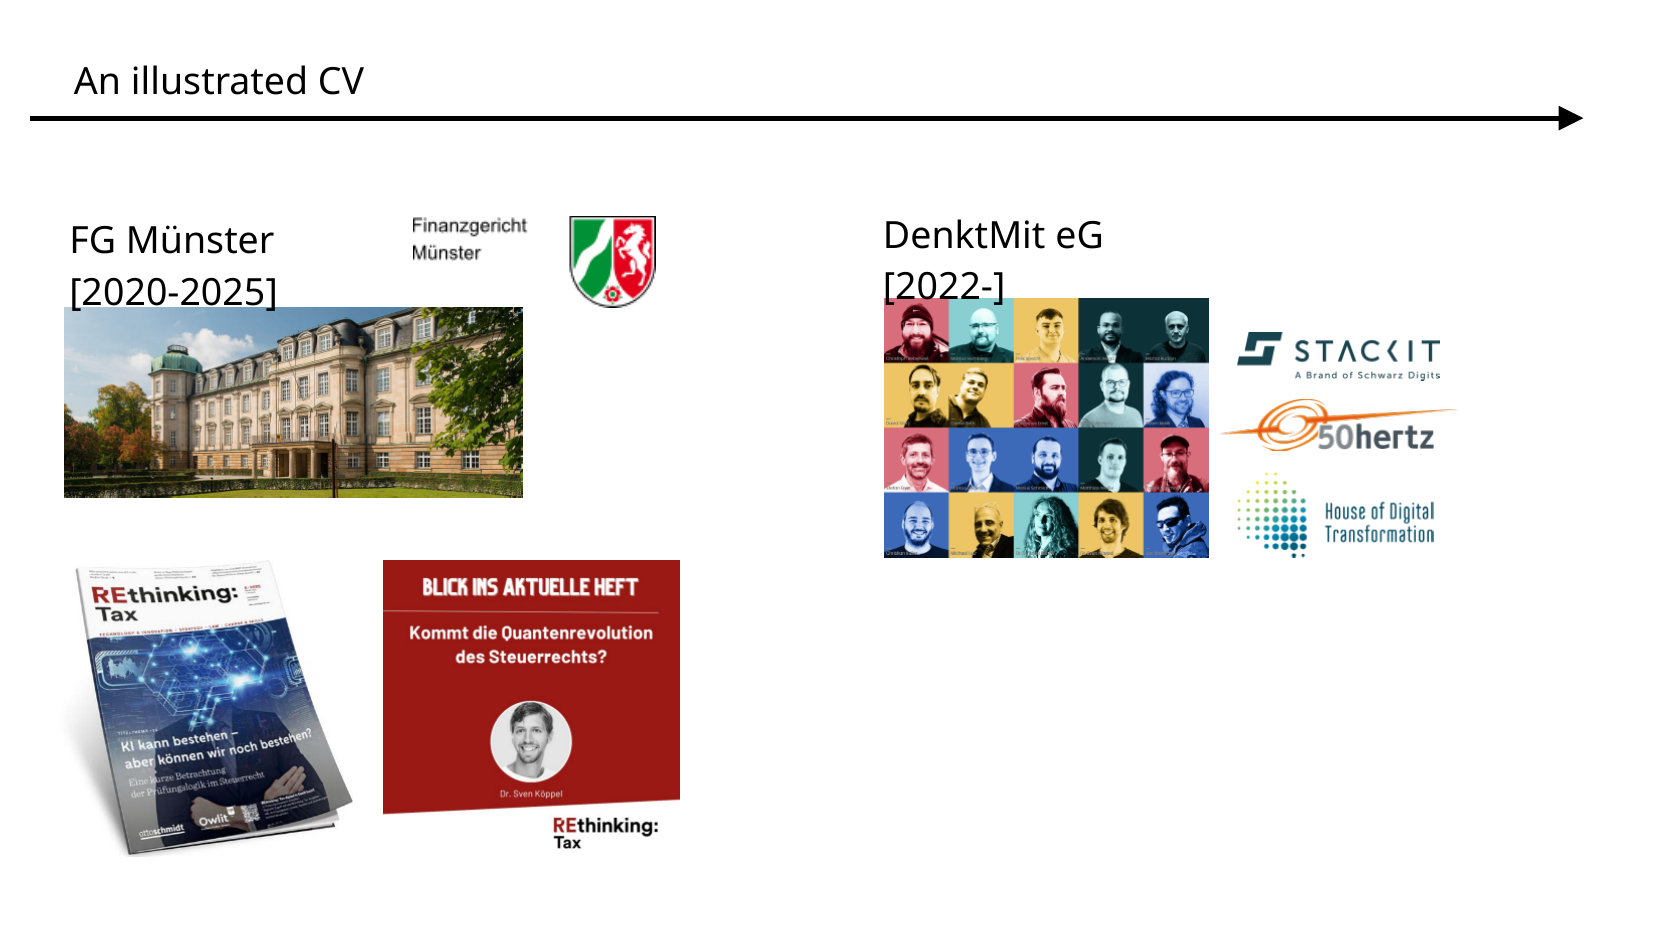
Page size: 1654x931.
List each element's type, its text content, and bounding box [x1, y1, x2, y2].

picture [884, 317, 1209, 558]
picture [1237, 472, 1434, 558]
picture [383, 560, 680, 857]
picture [1237, 332, 1440, 381]
text_box FG Münster [2020-2025] [54, 206, 656, 323]
picture [64, 323, 523, 498]
text_box An illustrated CV [59, 47, 975, 108]
picture [59, 560, 355, 857]
text_box DenktMit eG [2022-] [868, 200, 1469, 317]
picture [1220, 398, 1458, 451]
